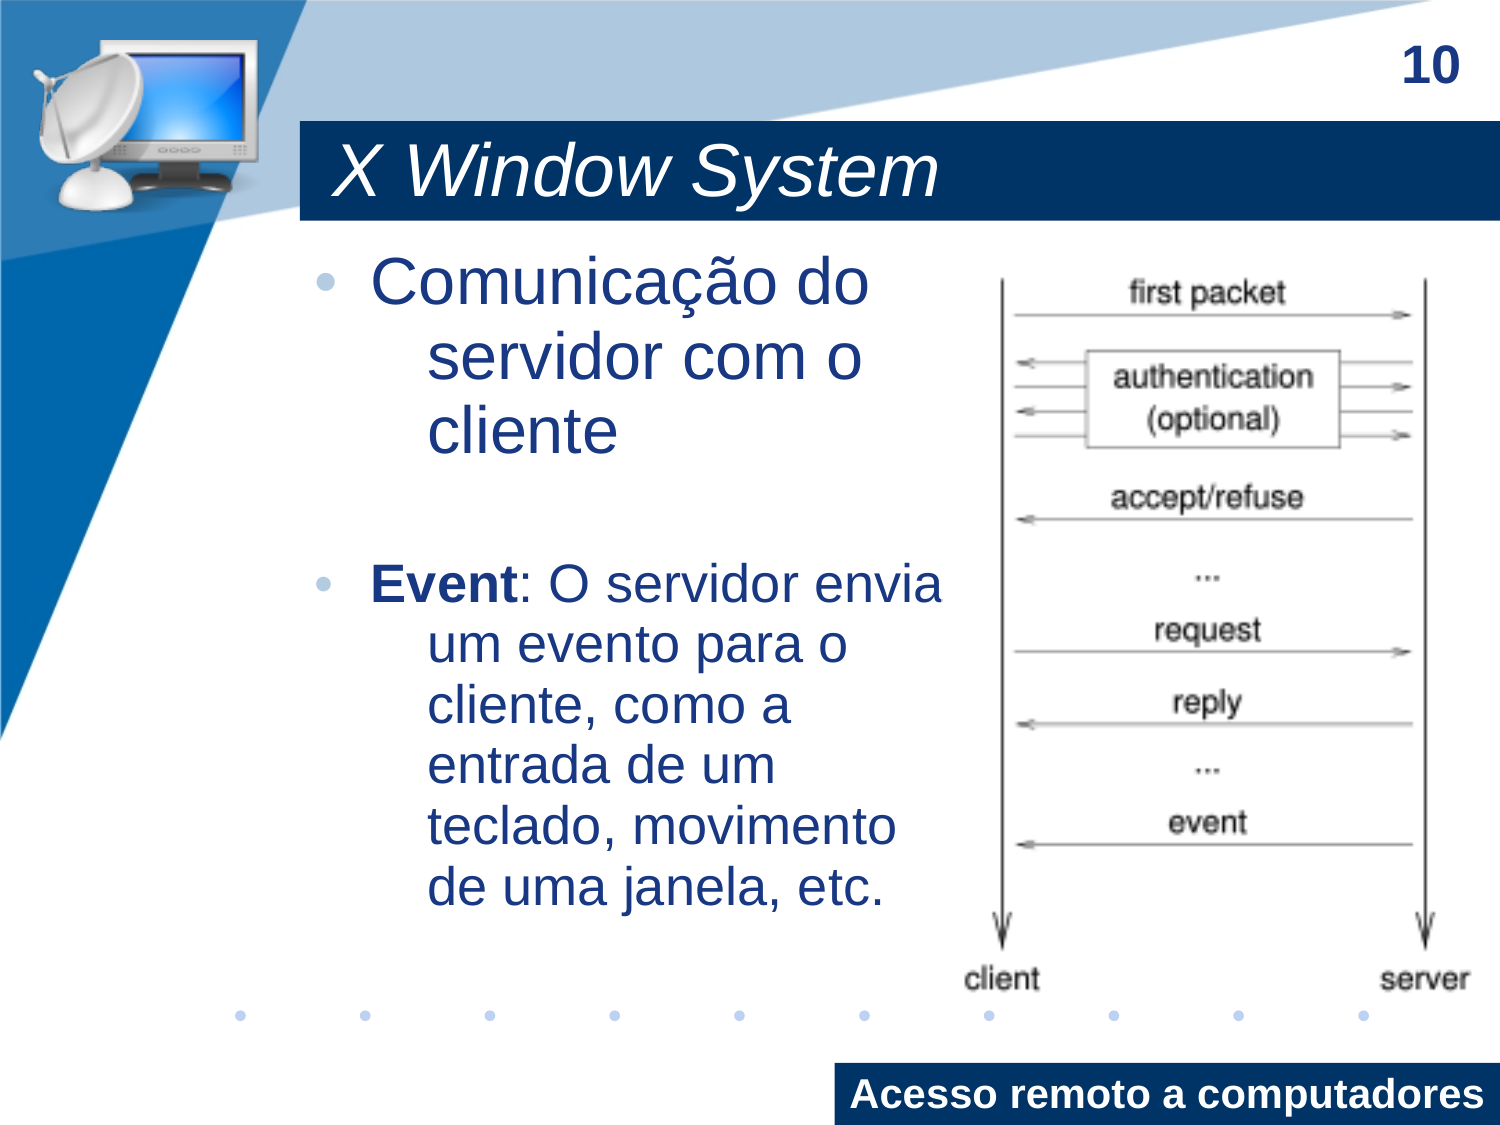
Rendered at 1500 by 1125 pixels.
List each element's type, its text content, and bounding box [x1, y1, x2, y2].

picture [0, 0, 1500, 1004]
list Comunicação do servidor com o cliente Event: O servidor envia um evento para o cliente, como a entrada de um teclado, movimento de uma janela, etc. [299, 236, 975, 925]
title X Window System [299, 121, 1500, 221]
